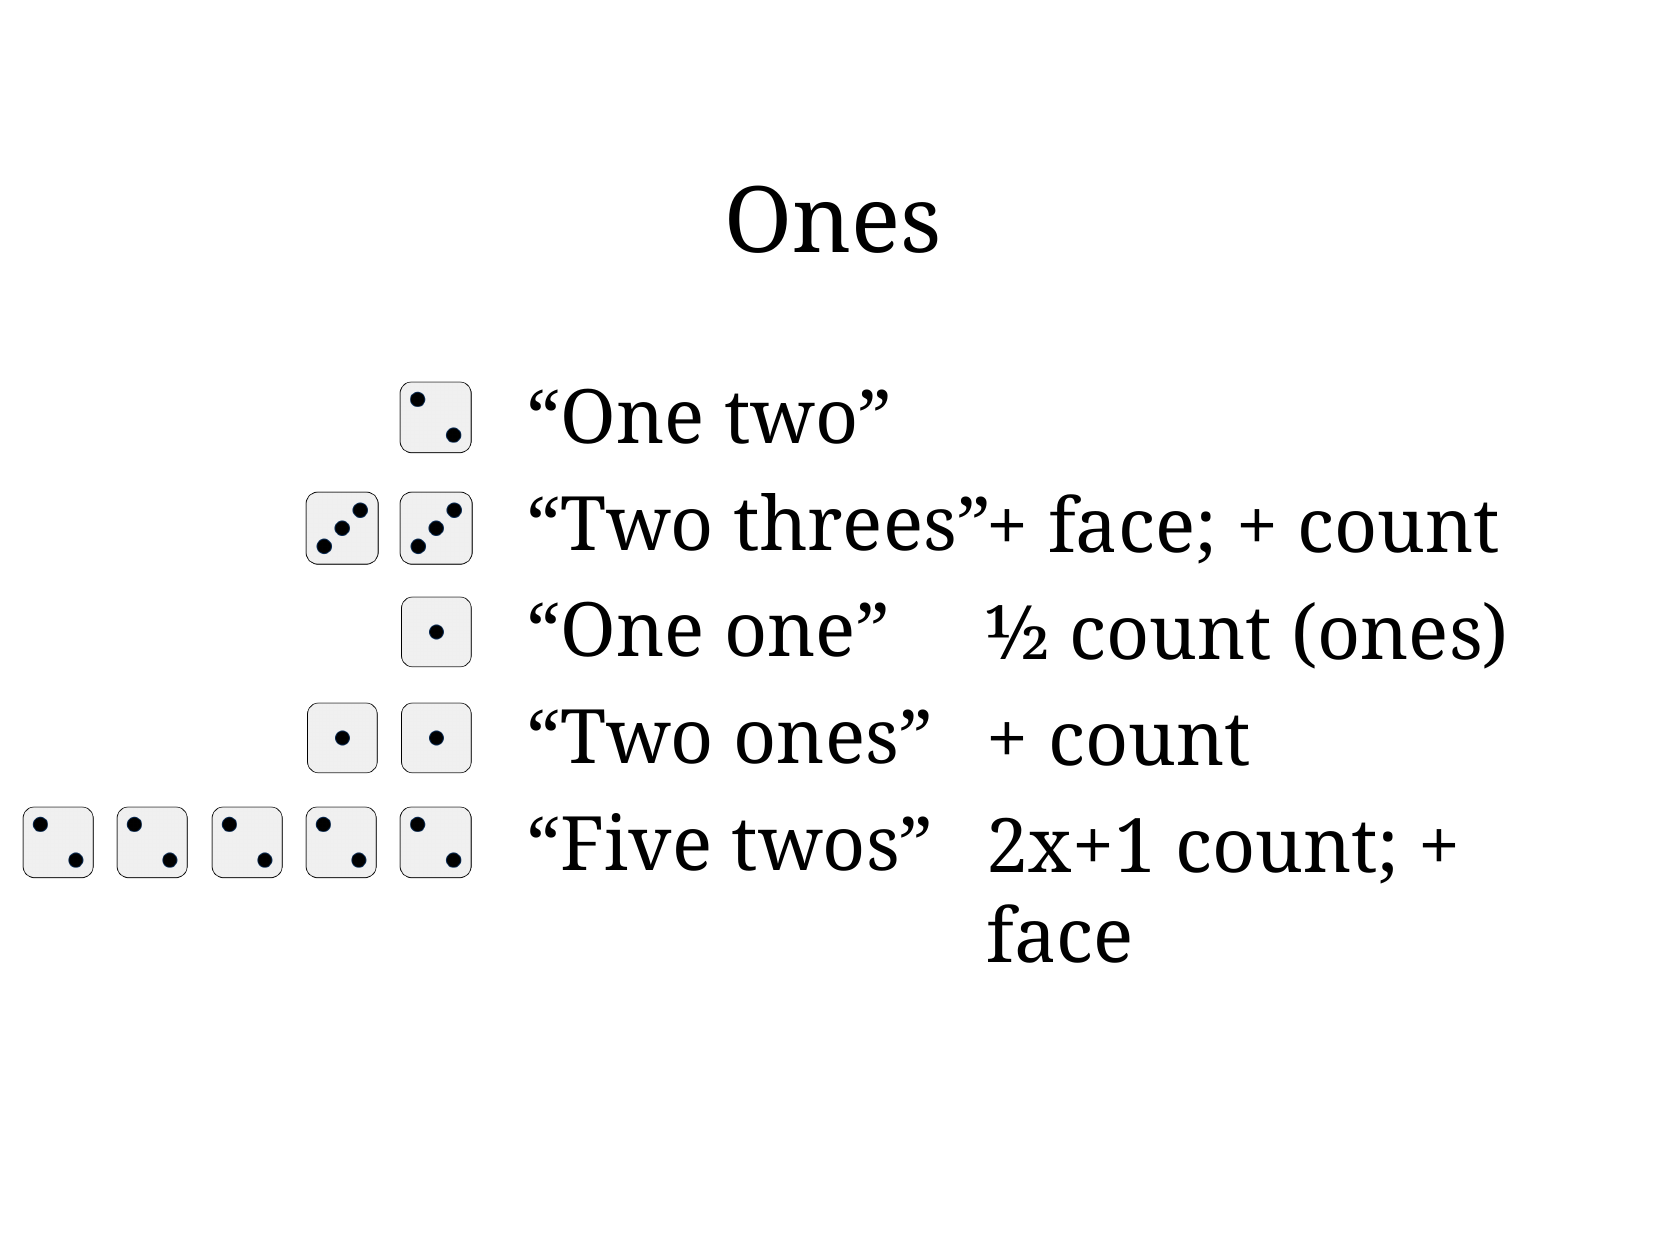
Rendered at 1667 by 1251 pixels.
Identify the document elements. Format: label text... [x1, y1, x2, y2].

picture [304, 804, 379, 880]
title Ones [124, 110, 1542, 320]
picture [115, 804, 190, 880]
picture [210, 804, 285, 880]
picture [399, 700, 474, 776]
picture [398, 490, 474, 566]
picture [399, 594, 474, 670]
picture [304, 490, 380, 566]
list + face; + count ½ count (ones) + count 2x+1 count; + face [915, 363, 1621, 1114]
picture [398, 379, 474, 455]
picture [398, 804, 474, 880]
picture [21, 804, 96, 880]
picture [305, 700, 380, 776]
list “One two” “Two threes” “One one” “Two ones” “Five twos” [455, 360, 1147, 1112]
